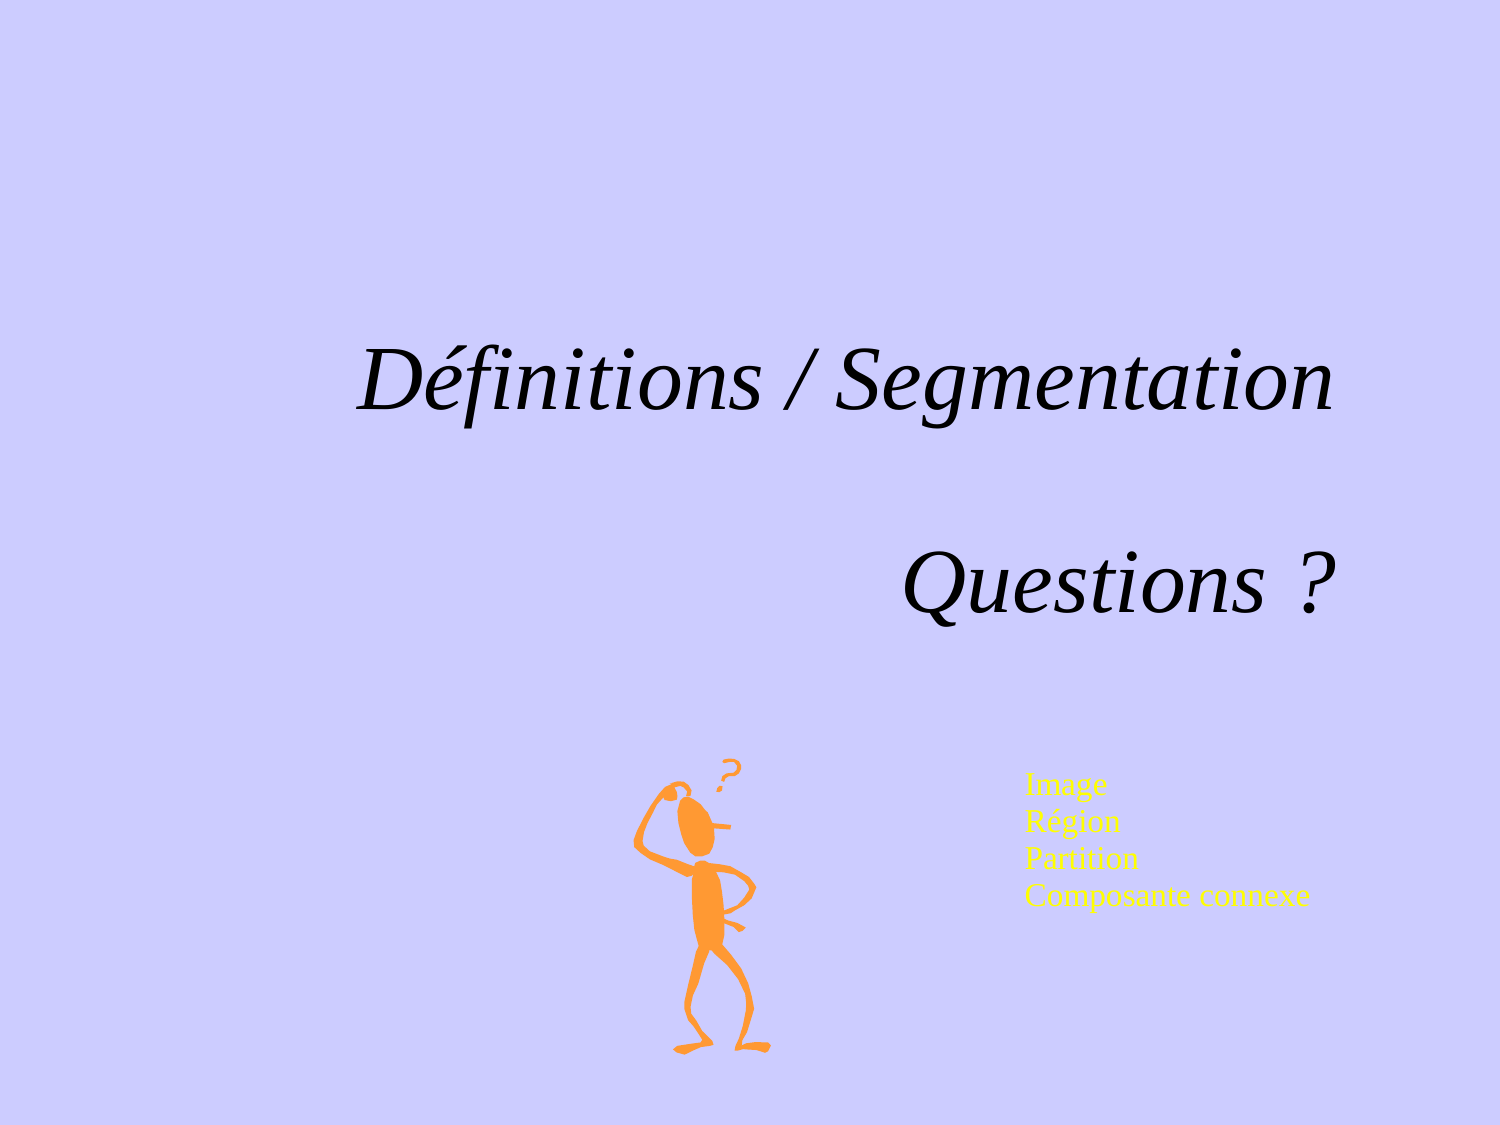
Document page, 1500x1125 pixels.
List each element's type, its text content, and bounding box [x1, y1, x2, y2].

text_box Image Région Partition Composante connexe [1001, 758, 1326, 922]
title Définitions / Segmentation Questions ? [77, 319, 1353, 640]
picture [633, 758, 772, 1055]
